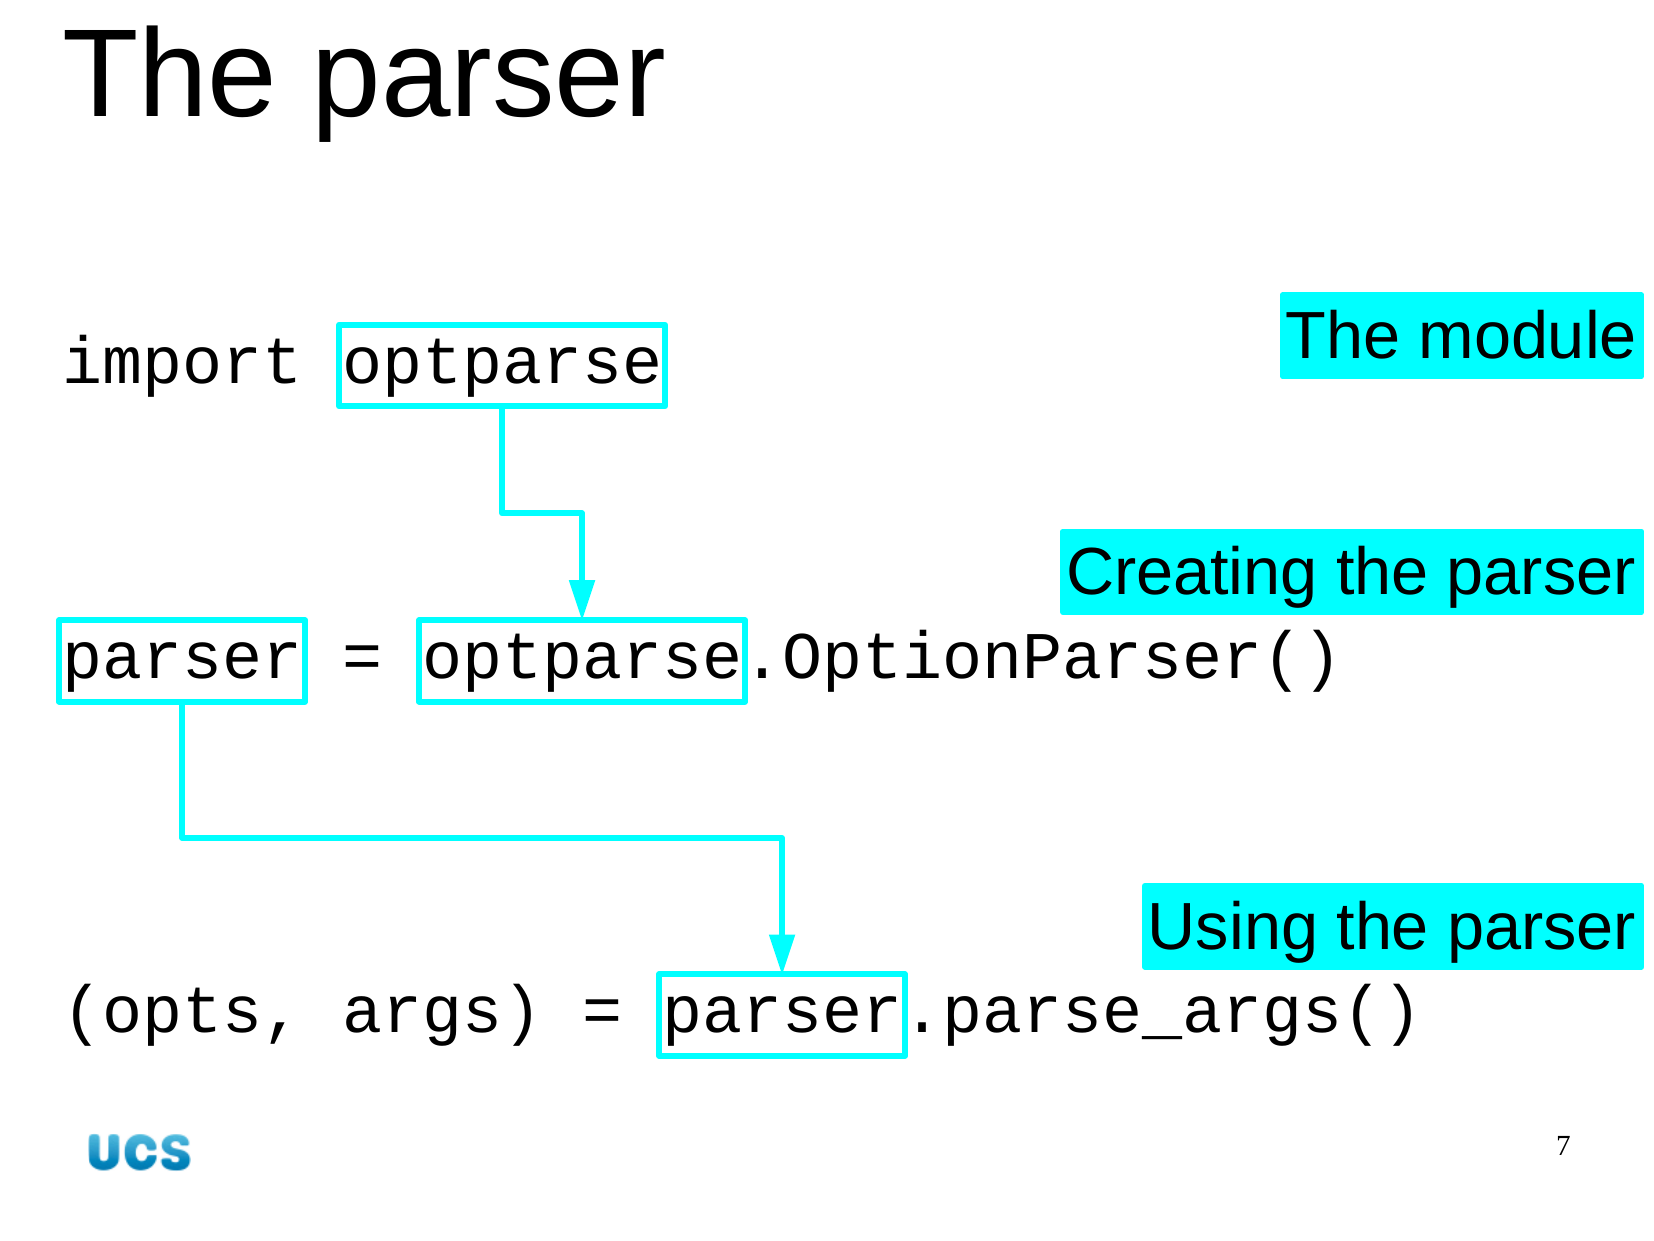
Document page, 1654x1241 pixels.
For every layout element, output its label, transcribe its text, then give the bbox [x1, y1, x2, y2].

text_box optparse [419, 620, 739, 702]
text_box .parse_args() [899, 974, 1426, 1056]
text_box Creating the parser [1062, 531, 1642, 613]
text_box import [59, 324, 306, 407]
text_box (opts, args) [59, 974, 546, 1056]
text_box The parser [59, 0, 670, 146]
text_box The module [1282, 295, 1642, 377]
picture [88, 1133, 191, 1172]
text_box Using the parser [1144, 885, 1642, 967]
text_box = [579, 974, 626, 1056]
text_box optparse [339, 324, 666, 407]
text_box parser [59, 620, 306, 702]
text_box = [339, 620, 386, 702]
text_box parser [659, 974, 899, 1056]
text_box .OptionParser() [739, 620, 1346, 702]
